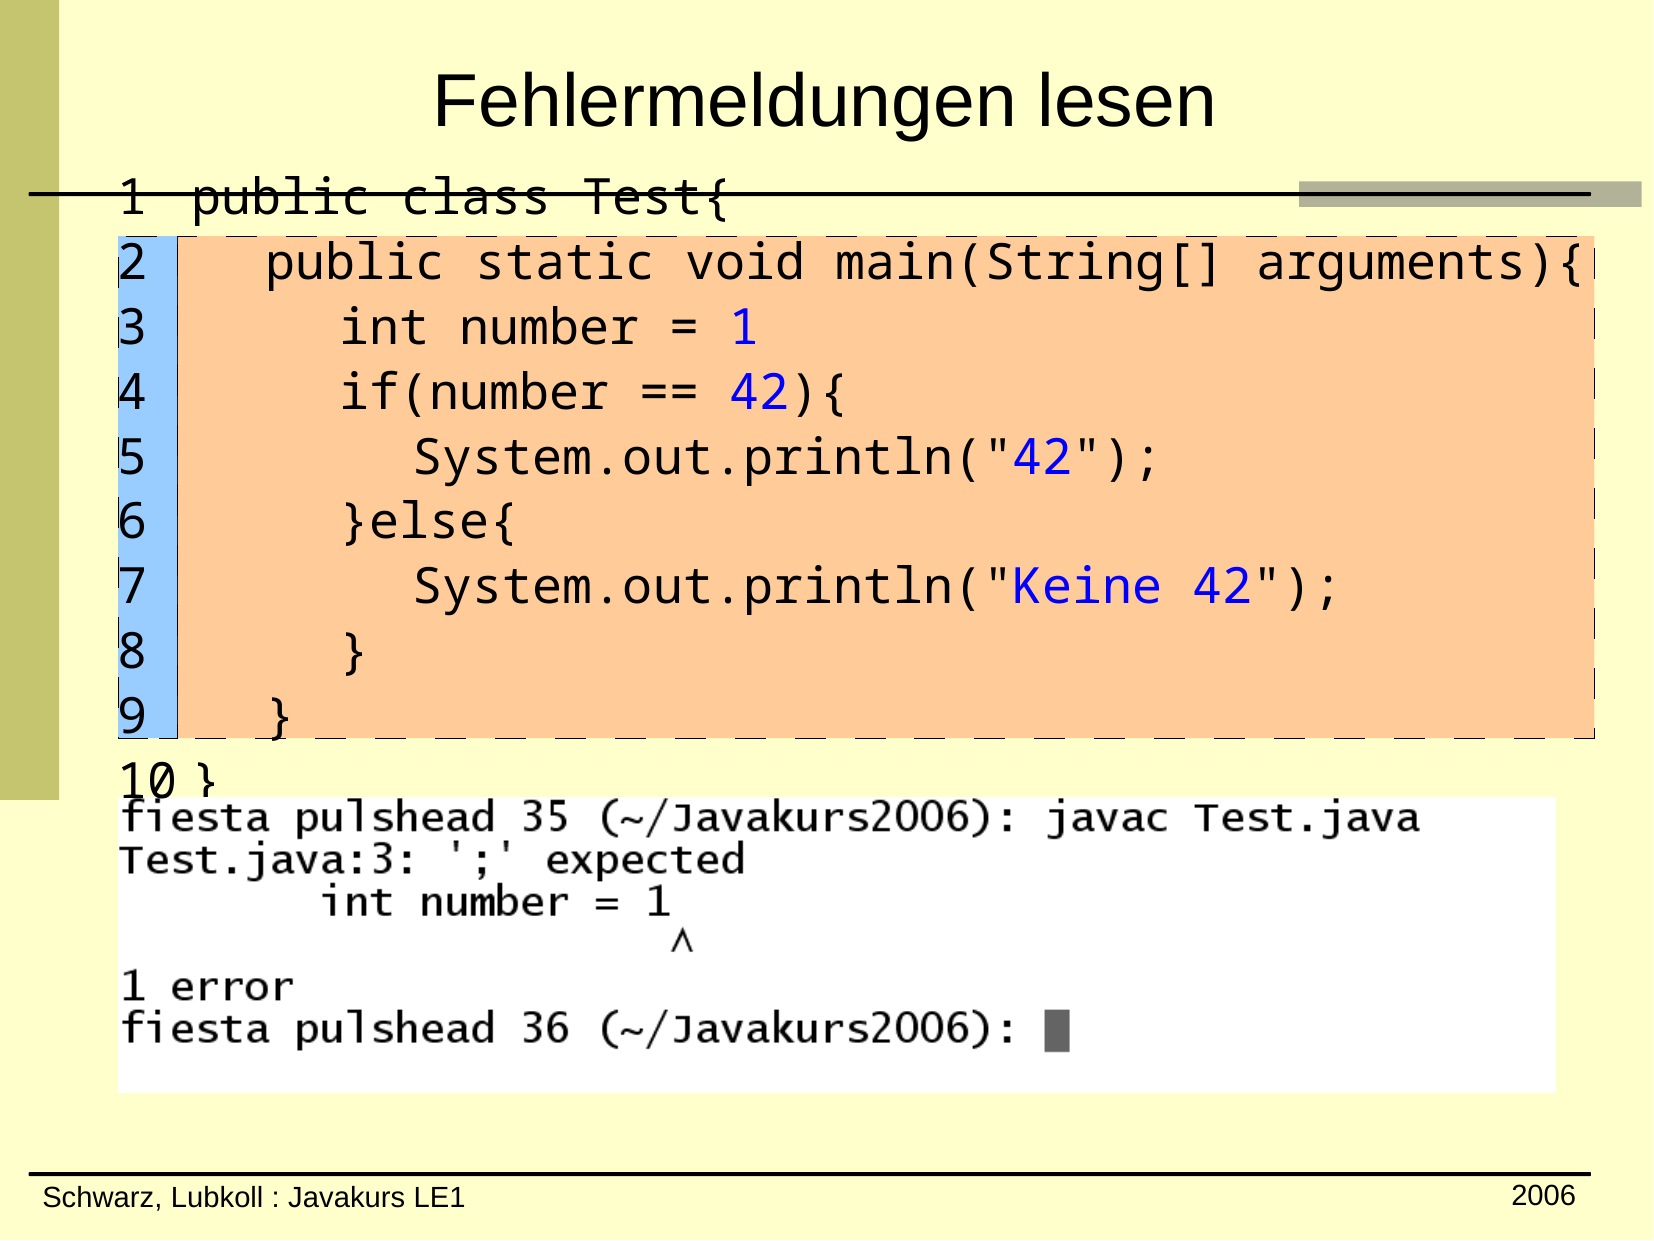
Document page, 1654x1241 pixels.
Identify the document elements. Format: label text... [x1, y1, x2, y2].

title Fehlermeldungen lesen [119, 19, 1532, 188]
text_box public class Test{ public static void main(String[] arguments){ int number = 1 if(number == 42){ System.out.println("42"); }else{ System.out.println("Keine 42"); } } } [178, 236, 1595, 739]
text_box 1 2 3 4 5 6 7 8 9 10 [118, 236, 178, 739]
picture [118, 797, 1556, 1093]
